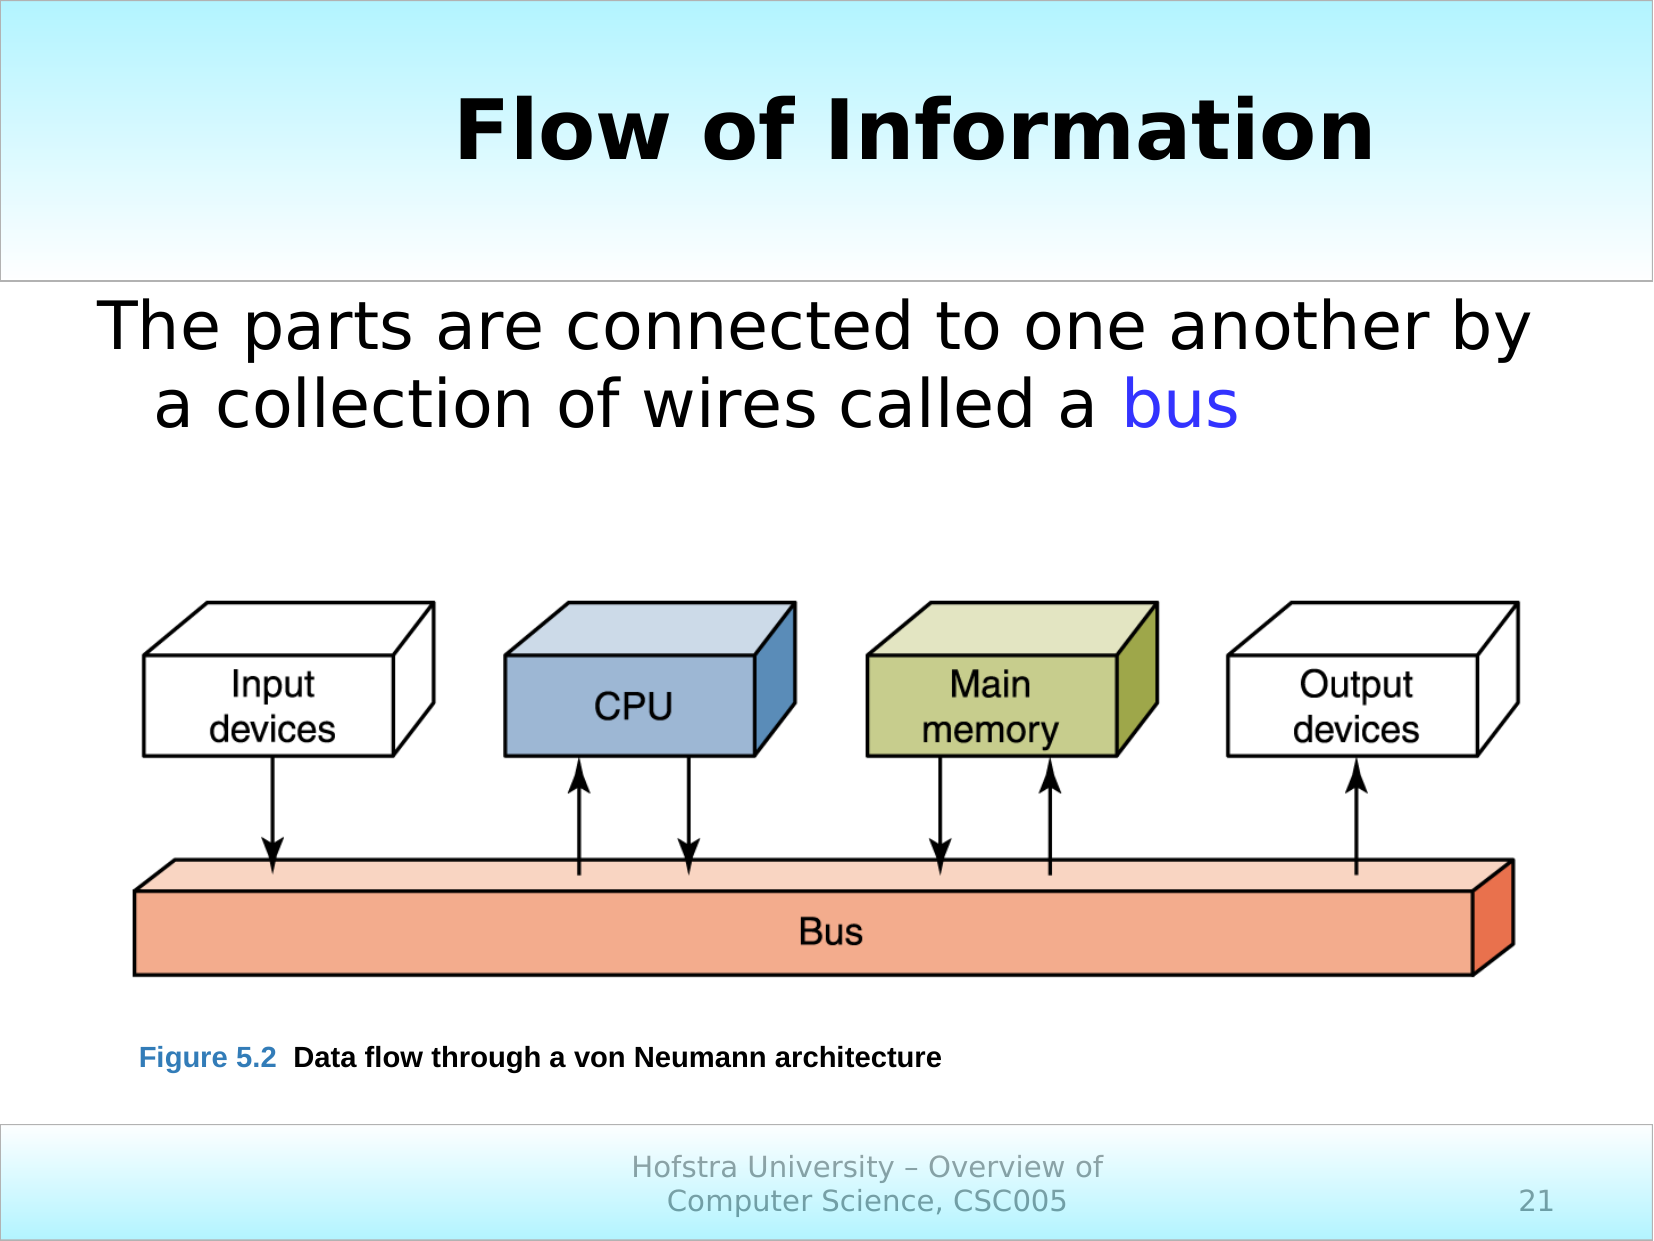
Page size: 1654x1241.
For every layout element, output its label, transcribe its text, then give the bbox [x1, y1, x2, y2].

picture [110, 578, 1543, 1000]
list The parts are connected to one another by a collection of wires called a bus [82, 279, 1571, 1107]
title Flow of Information [247, 27, 1612, 235]
text_box Figure 5.2 Data flow through a von Neumann architecture [123, 1033, 958, 1083]
